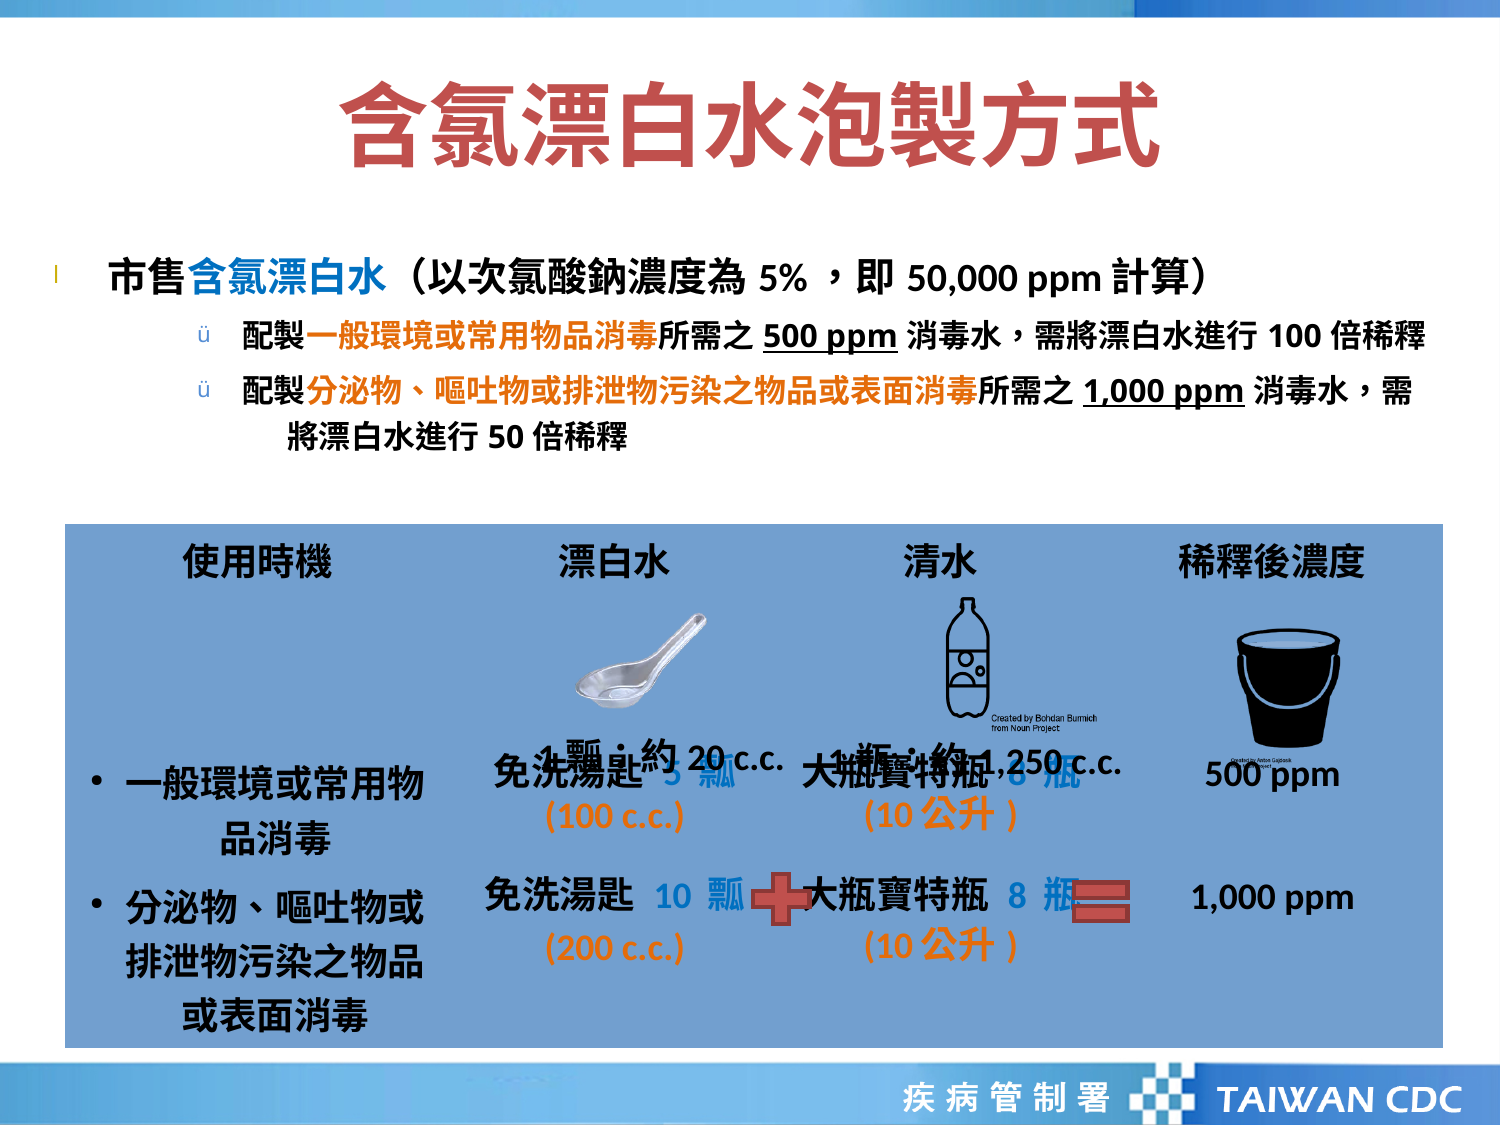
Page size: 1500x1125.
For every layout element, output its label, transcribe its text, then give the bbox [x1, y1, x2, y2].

table_cell 大瓶寶特瓶 8 瓶 (10公升) [780, 870, 1102, 1048]
table_cell [1041, 593, 1443, 747]
text_box [1074, 905, 1128, 922]
list 市售含氯漂白水（以次氯酸鈉濃度為5%，即50,000 ppm計算） 配製一般環境或常用物品消毒所需之500 ppm消毒水，需將漂白水進行100倍稀釋 配製分泌物、嘔吐物或排泄物污染之物品或表面消毒所需之1,000 ppm消毒水，需將漂白水進行50倍稀釋 [38, 237, 1447, 506]
table_cell 一般環境或常用物品消毒 [65, 747, 450, 870]
table_header 使用時機 [65, 524, 450, 593]
table_header 漂白水 [450, 524, 780, 593]
table_cell 大瓶寶特瓶 8 瓶 (10公升) [780, 747, 1102, 870]
title 含氯漂白水泡製方式 [75, 25, 1426, 214]
table_cell 1,000 ppm [1102, 870, 1443, 1048]
text_box 1瓢：約20 c.c. [523, 725, 800, 785]
picture [566, 593, 712, 723]
picture [894, 590, 1108, 733]
table_cell 分泌物、嘔吐物或排泄物污染之物品或表面消毒 [65, 870, 450, 1048]
table_cell 免洗湯匙 10 瓢 (200 c.c.) [450, 870, 780, 1048]
text_box 1瓶：約1,250 c.c. [813, 733, 1138, 789]
table_header 清水 [780, 524, 1102, 593]
table_cell [65, 593, 975, 747]
table_cell 500 ppm [1102, 747, 1443, 870]
table_header 稀釋後濃度 [1102, 524, 1443, 593]
text_box [752, 874, 810, 924]
text_box [1074, 882, 1128, 898]
picture [1221, 621, 1355, 777]
table_cell 免洗湯匙 5 瓢 (100 c.c.) [450, 747, 780, 870]
